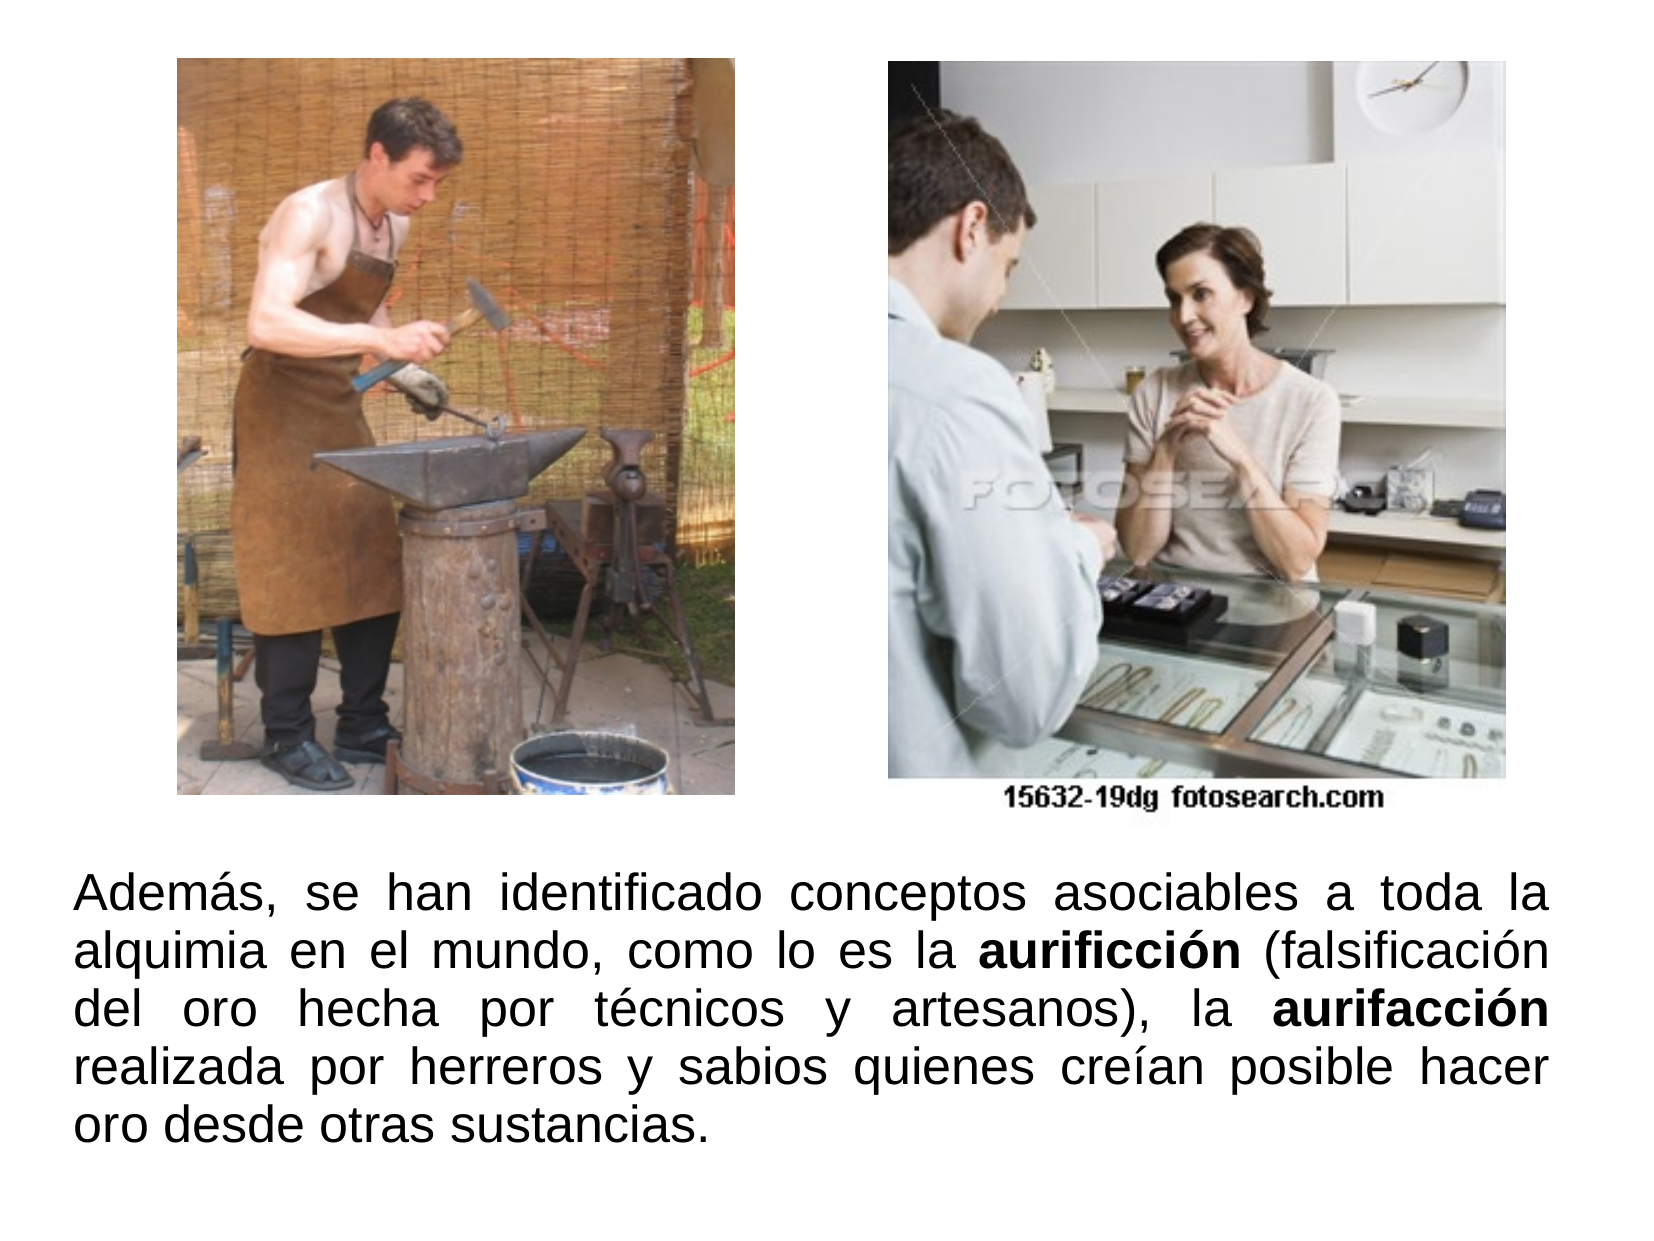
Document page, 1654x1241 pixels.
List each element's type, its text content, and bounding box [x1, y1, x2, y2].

picture [888, 61, 1506, 827]
picture [177, 58, 735, 795]
text_box Además, se han identificado conceptos asociables a toda la alquimia en el mundo, como lo es la aurificción (falsificación del oro hecha por técnicos y artesanos), la aurifacción realizada por herreros y sabios quienes creían posible hacer oro desde otras sustancias. [59, 856, 1565, 1182]
